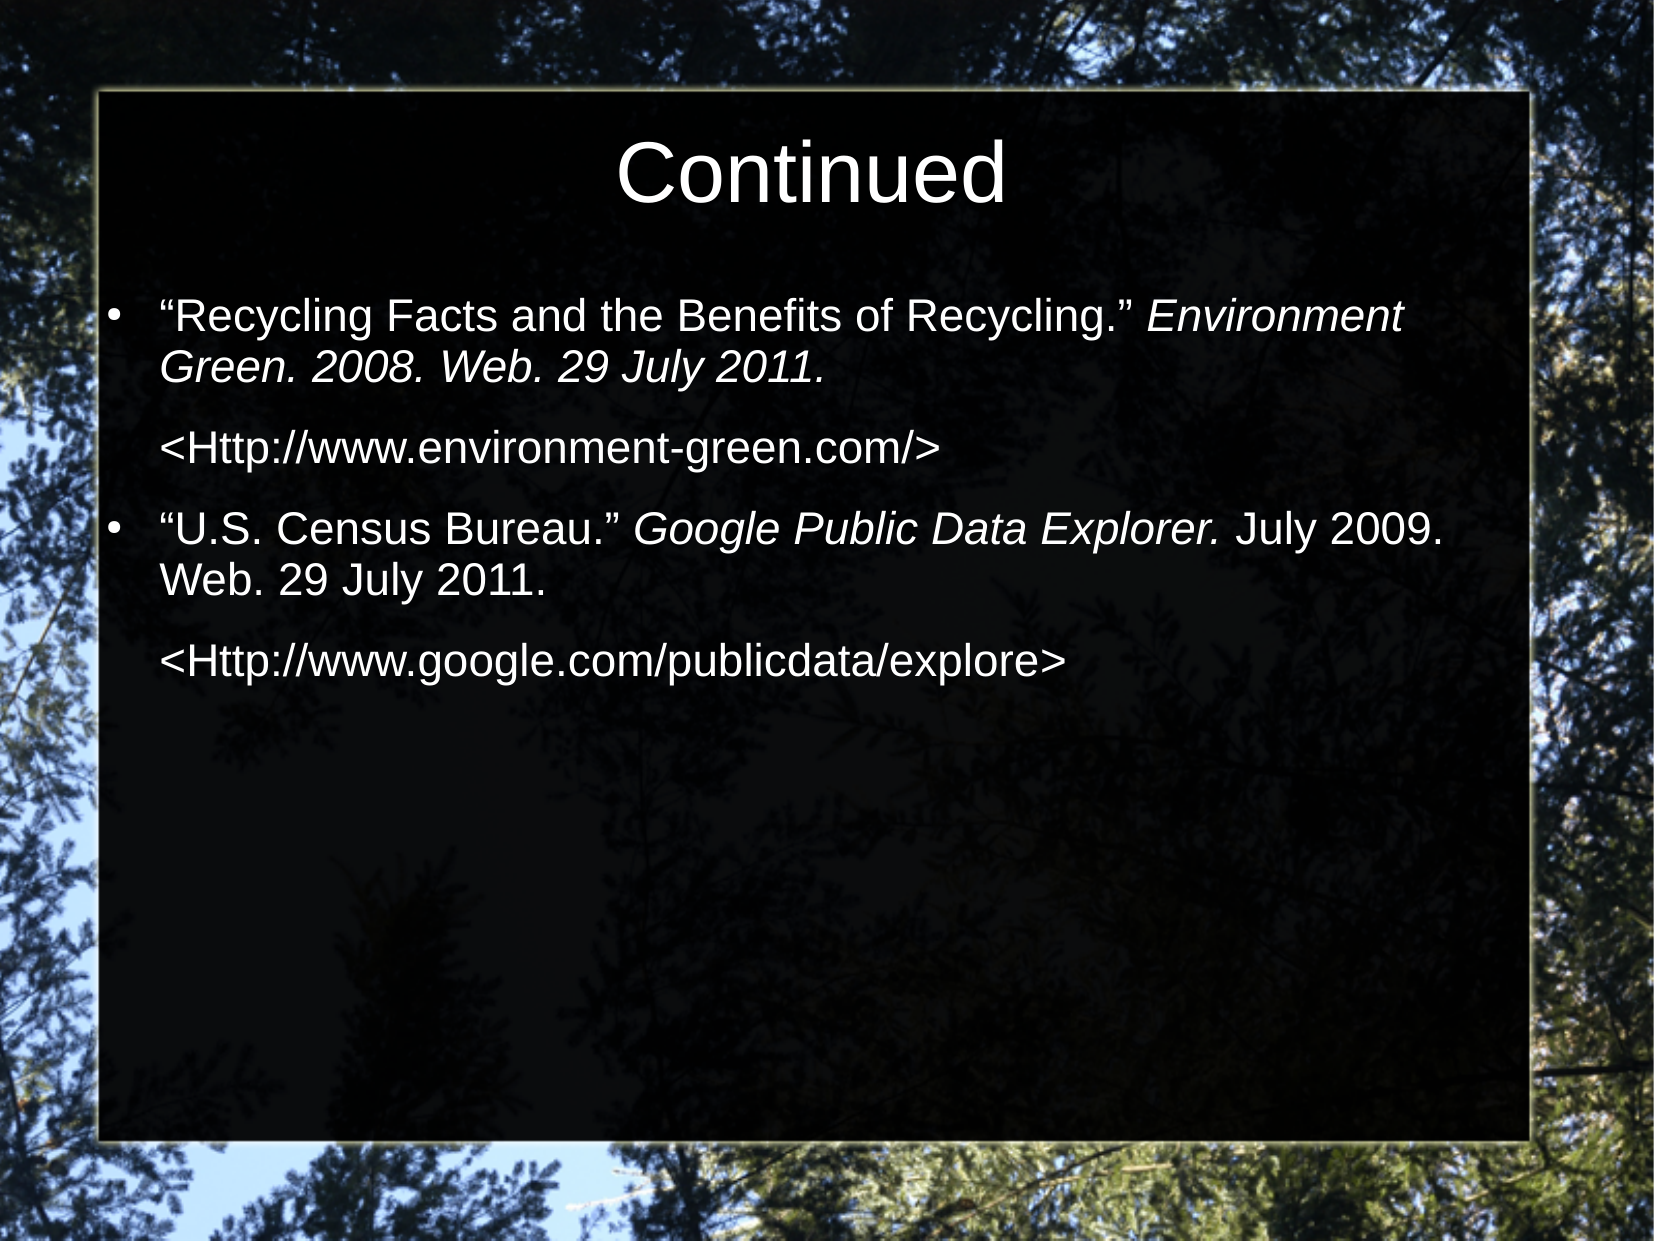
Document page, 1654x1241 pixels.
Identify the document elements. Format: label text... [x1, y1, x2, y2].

picture [0, 0, 1654, 1241]
title Continued [88, 88, 1536, 257]
list “Recycling Facts and the Benefits of Recycling.” Environment Green. 2008. Web. 29 July 2011. <Http://www.environment-green.com/> “U.S. Census Bureau.” Google Public Data Explorer. July 2009. Web. 29 July 2011. <Http://www.google.com/publicdata/explore> [88, 290, 1536, 1123]
